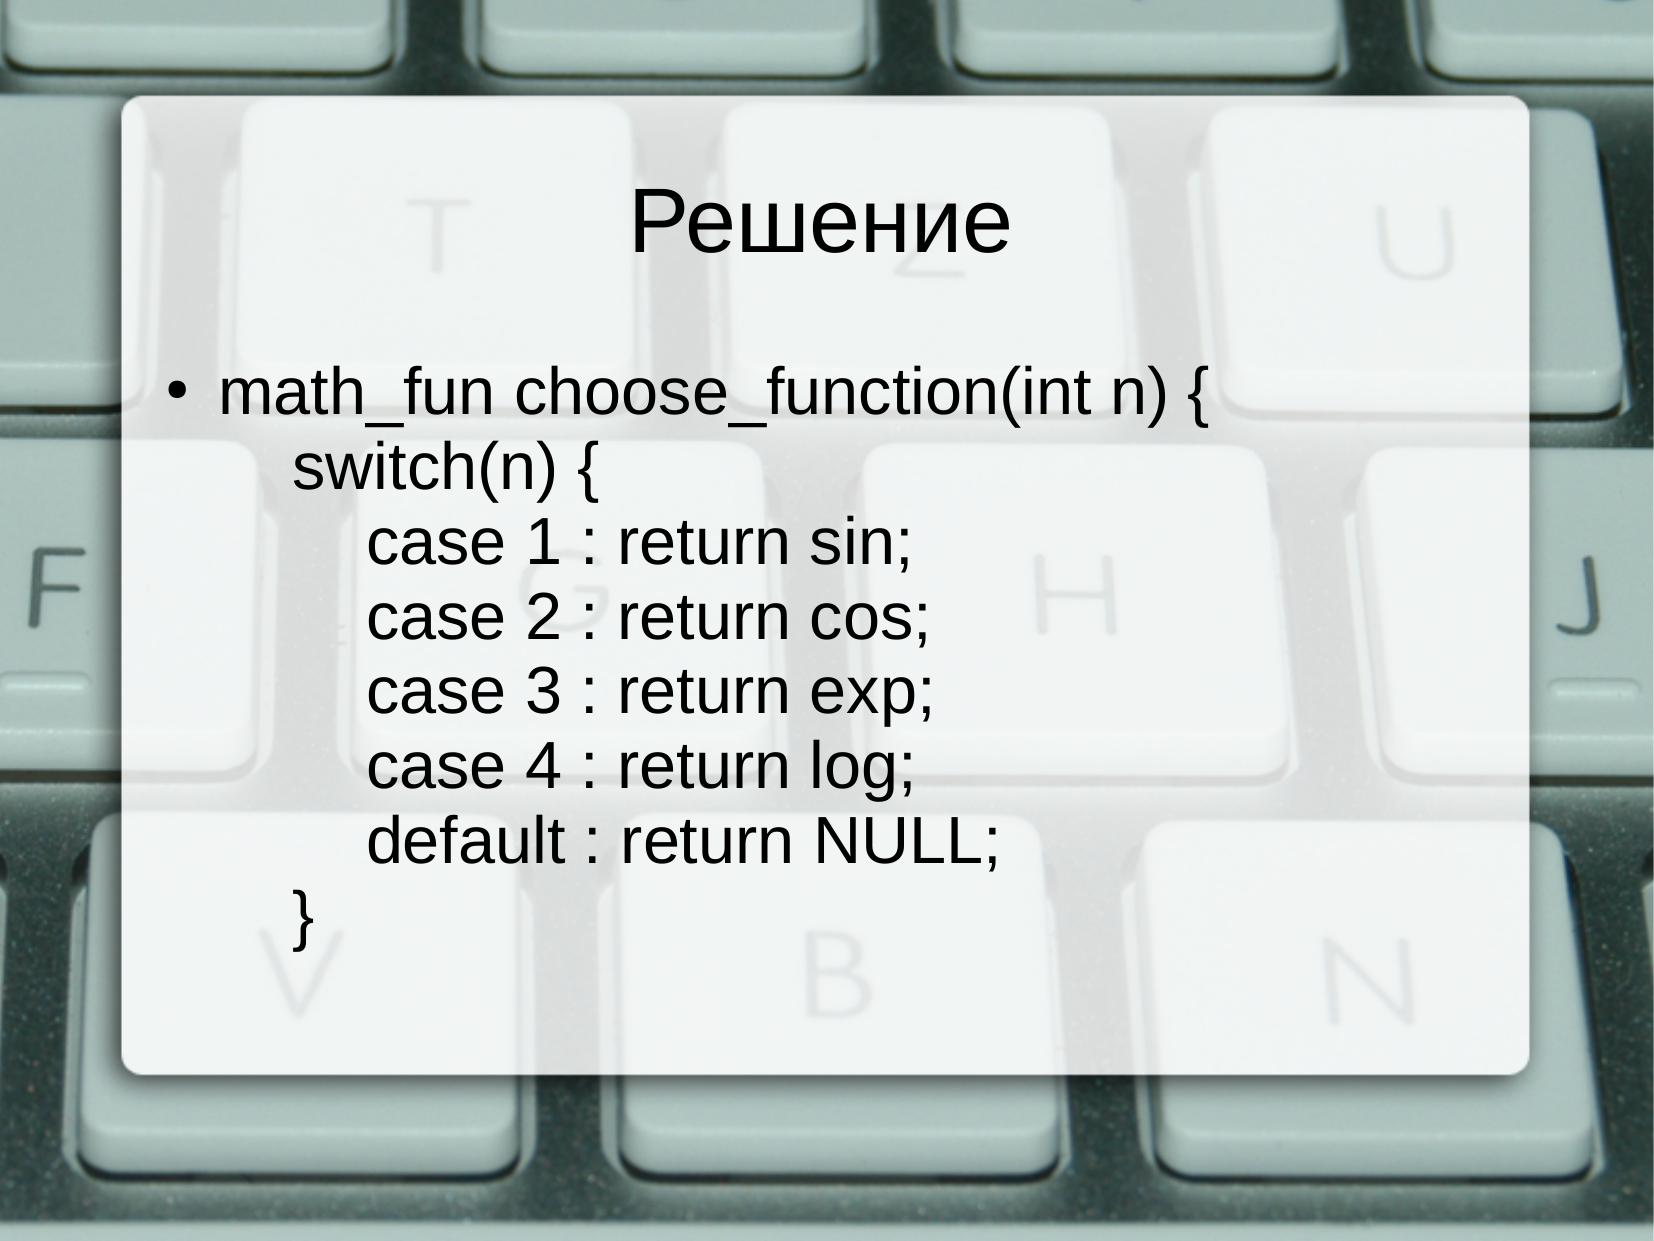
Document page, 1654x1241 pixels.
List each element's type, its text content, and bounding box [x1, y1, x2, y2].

list math_fun choose_function(int n) { switch(n) { case 1 : return sin; case 2 : return cos; case 3 : return exp; case 4 : return log; default : return NULL; } [147, 354, 1506, 1074]
picture [0, 0, 1654, 1241]
title Решение [135, 117, 1506, 325]
